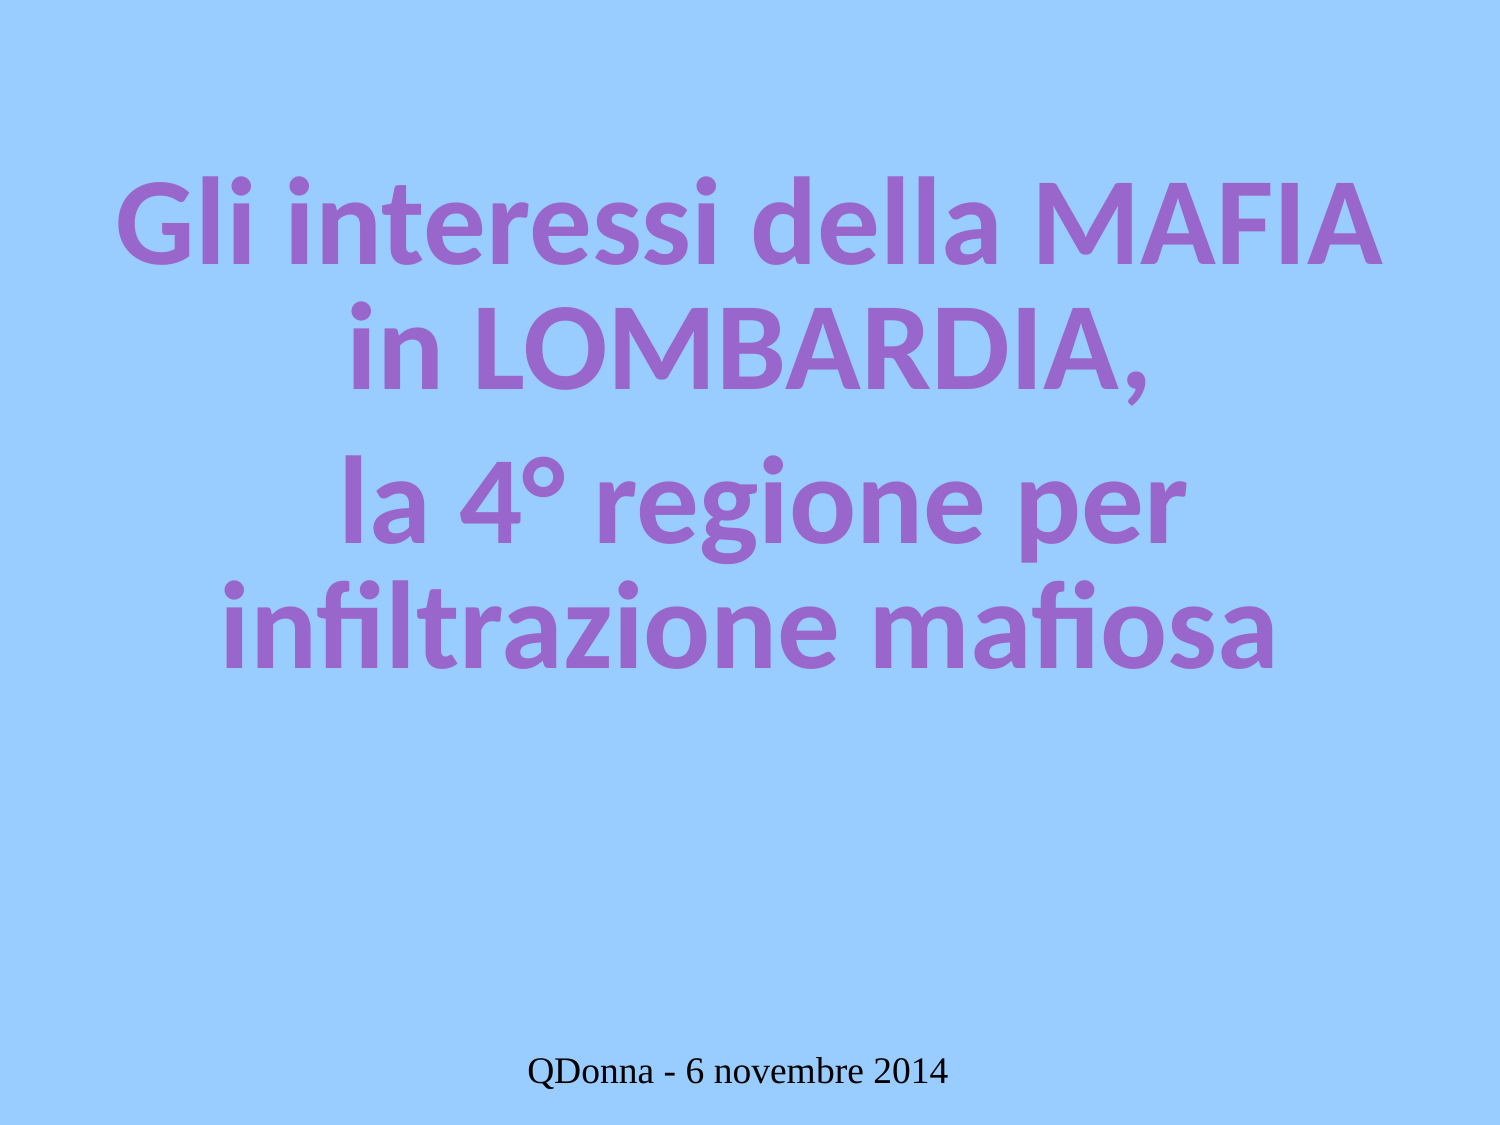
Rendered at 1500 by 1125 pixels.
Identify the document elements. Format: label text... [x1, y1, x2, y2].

list Gli interessi della MAFIA in LOMBARDIA, la 4° regione per infiltrazione mafiosa [75, 58, 1425, 1055]
